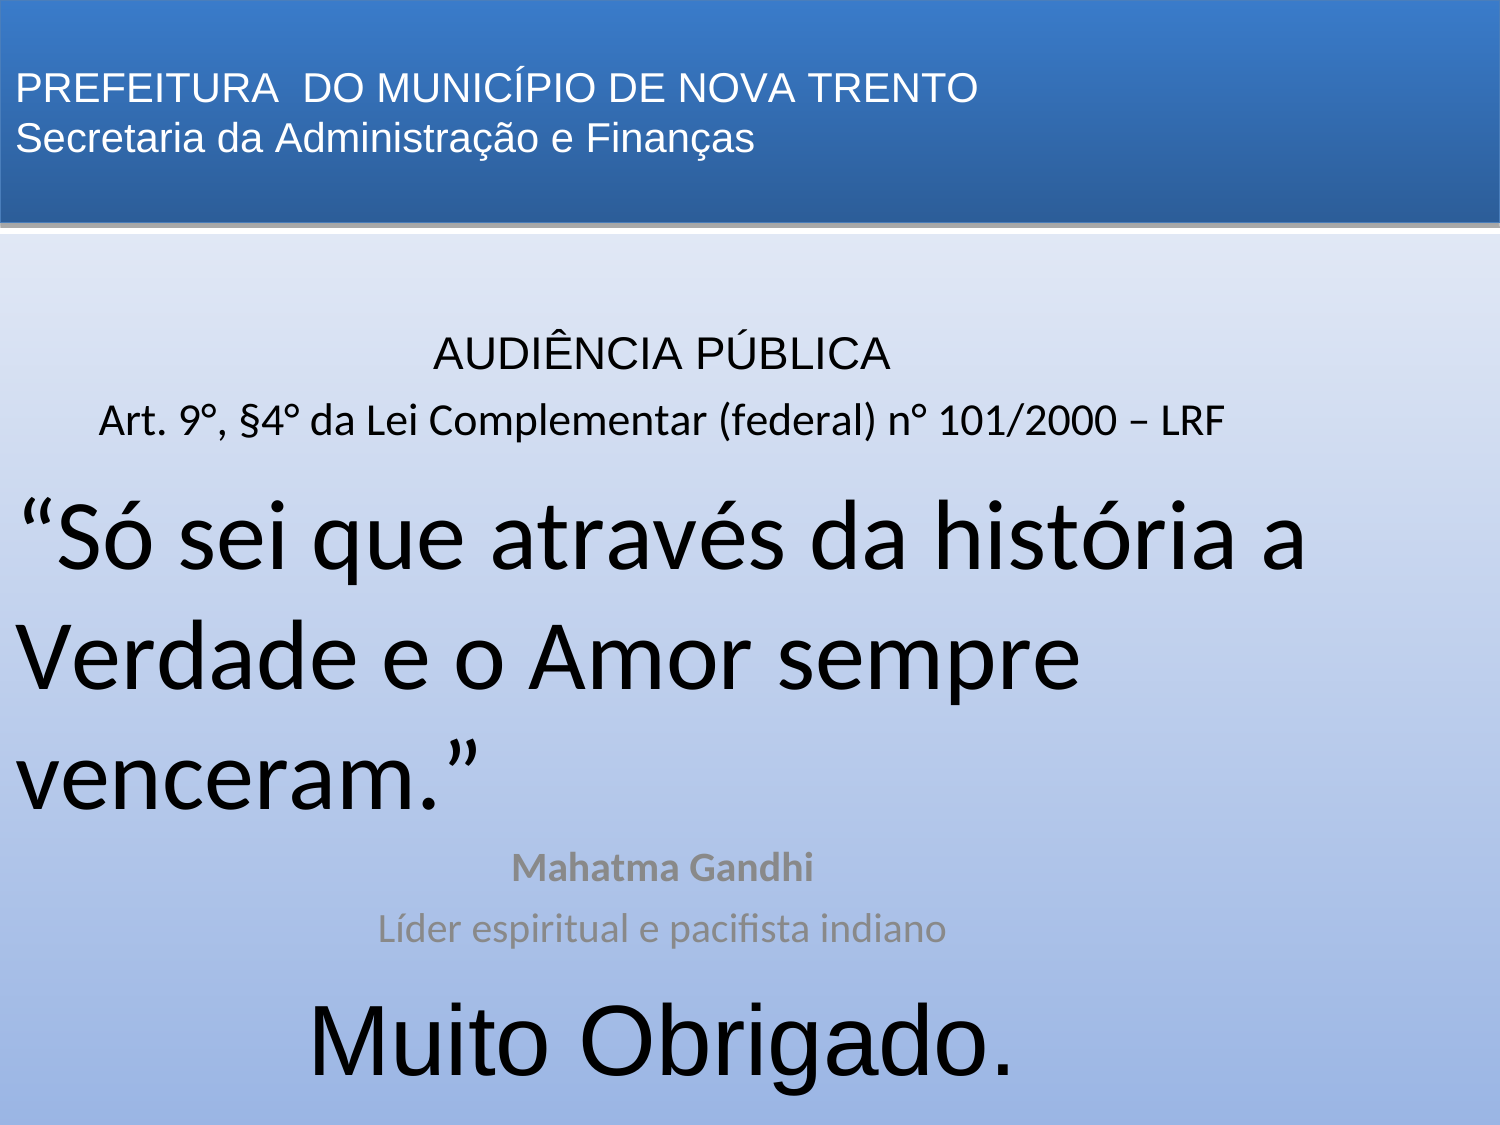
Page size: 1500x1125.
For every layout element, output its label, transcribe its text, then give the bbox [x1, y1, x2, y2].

title PREFEITURA DO MUNICÍPIO DE NOVA TRENTO Secretaria da Administração e Finanças [0, 0, 1500, 223]
subtitle AUDIÊNCIA PÚBLICA Art. 9°, §4° da Lei Complementar (federal) n° 101/2000 – LRF “Só sei que através da história a Verdade e o Amor sempre venceram.” Mahatma Gandhi Líder espiritual e pacifista indiano Muito Obrigado. [0, 234, 1500, 1125]
